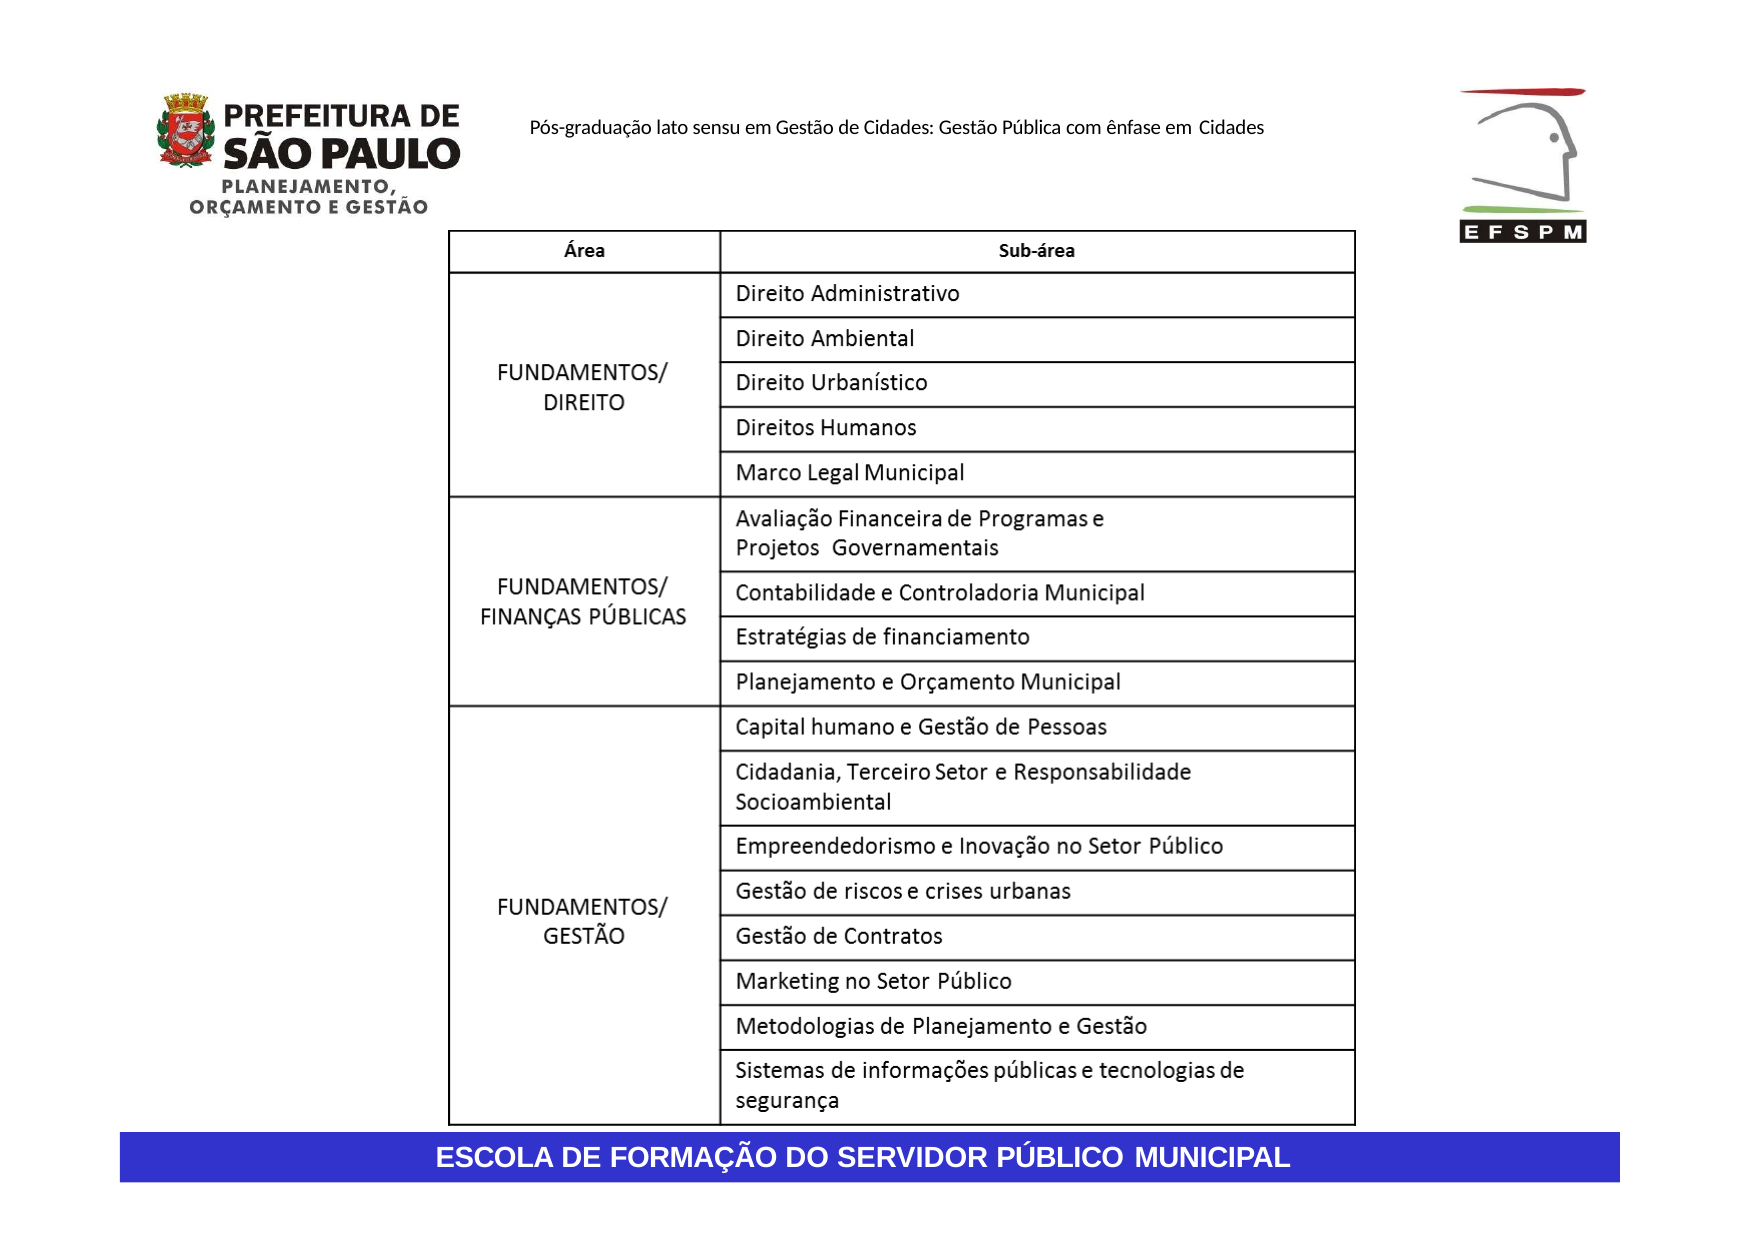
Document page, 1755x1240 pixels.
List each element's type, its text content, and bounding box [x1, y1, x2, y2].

text_box Pós-graduação lato sensu em Gestão de Cidades: Gestão Pública com ênfase em Cidades [527, 111, 1279, 141]
picture [448, 231, 1356, 1132]
text_box ESCOLA DE FORMAÇÃO DO SERVIDOR PÚBLICO MUNICIPAL [433, 1134, 1298, 1178]
